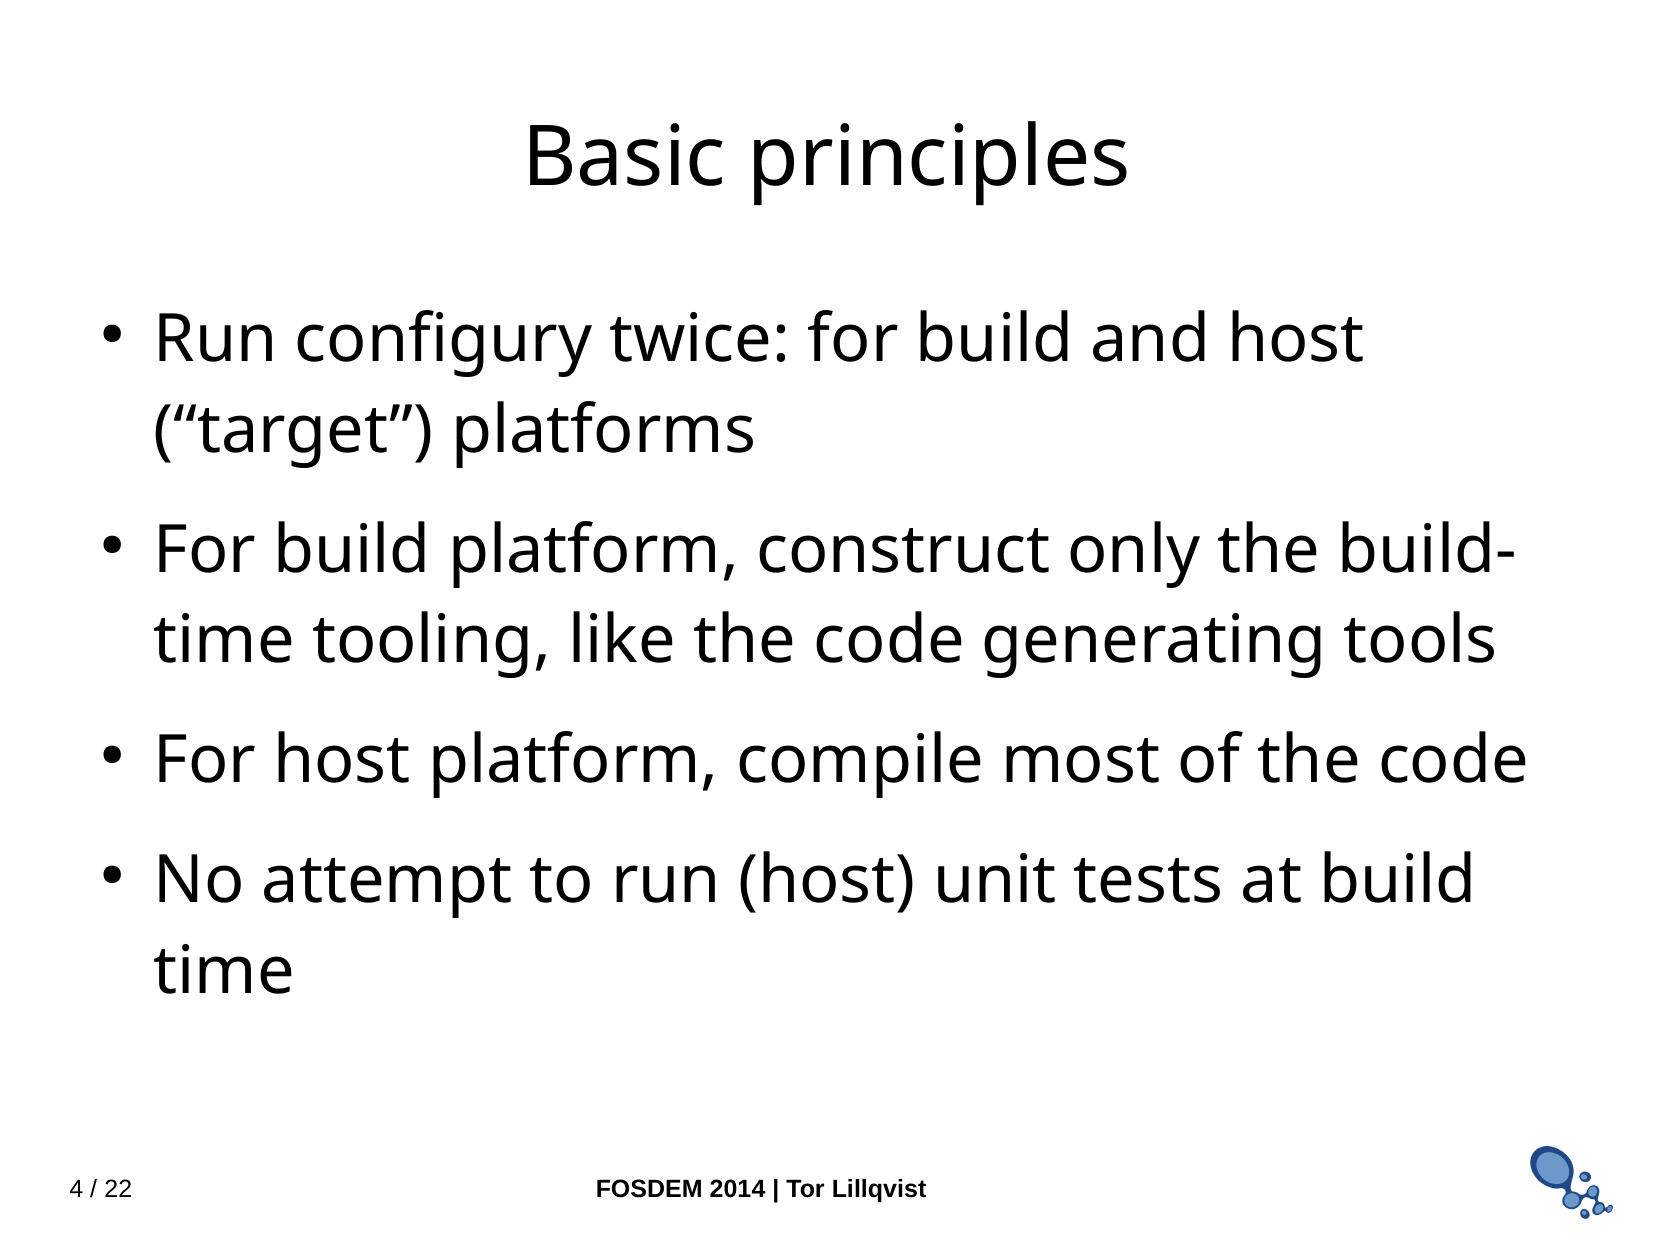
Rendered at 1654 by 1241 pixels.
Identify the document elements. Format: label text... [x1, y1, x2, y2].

picture [1530, 1146, 1613, 1219]
list Run configury twice: for build and host (“target”) platforms For build platform, construct only the build-time tooling, like the code generating tools For host platform, compile most of the code No attempt to run (host) unit tests at build time [82, 290, 1538, 1141]
title Basic principles [82, 49, 1571, 257]
